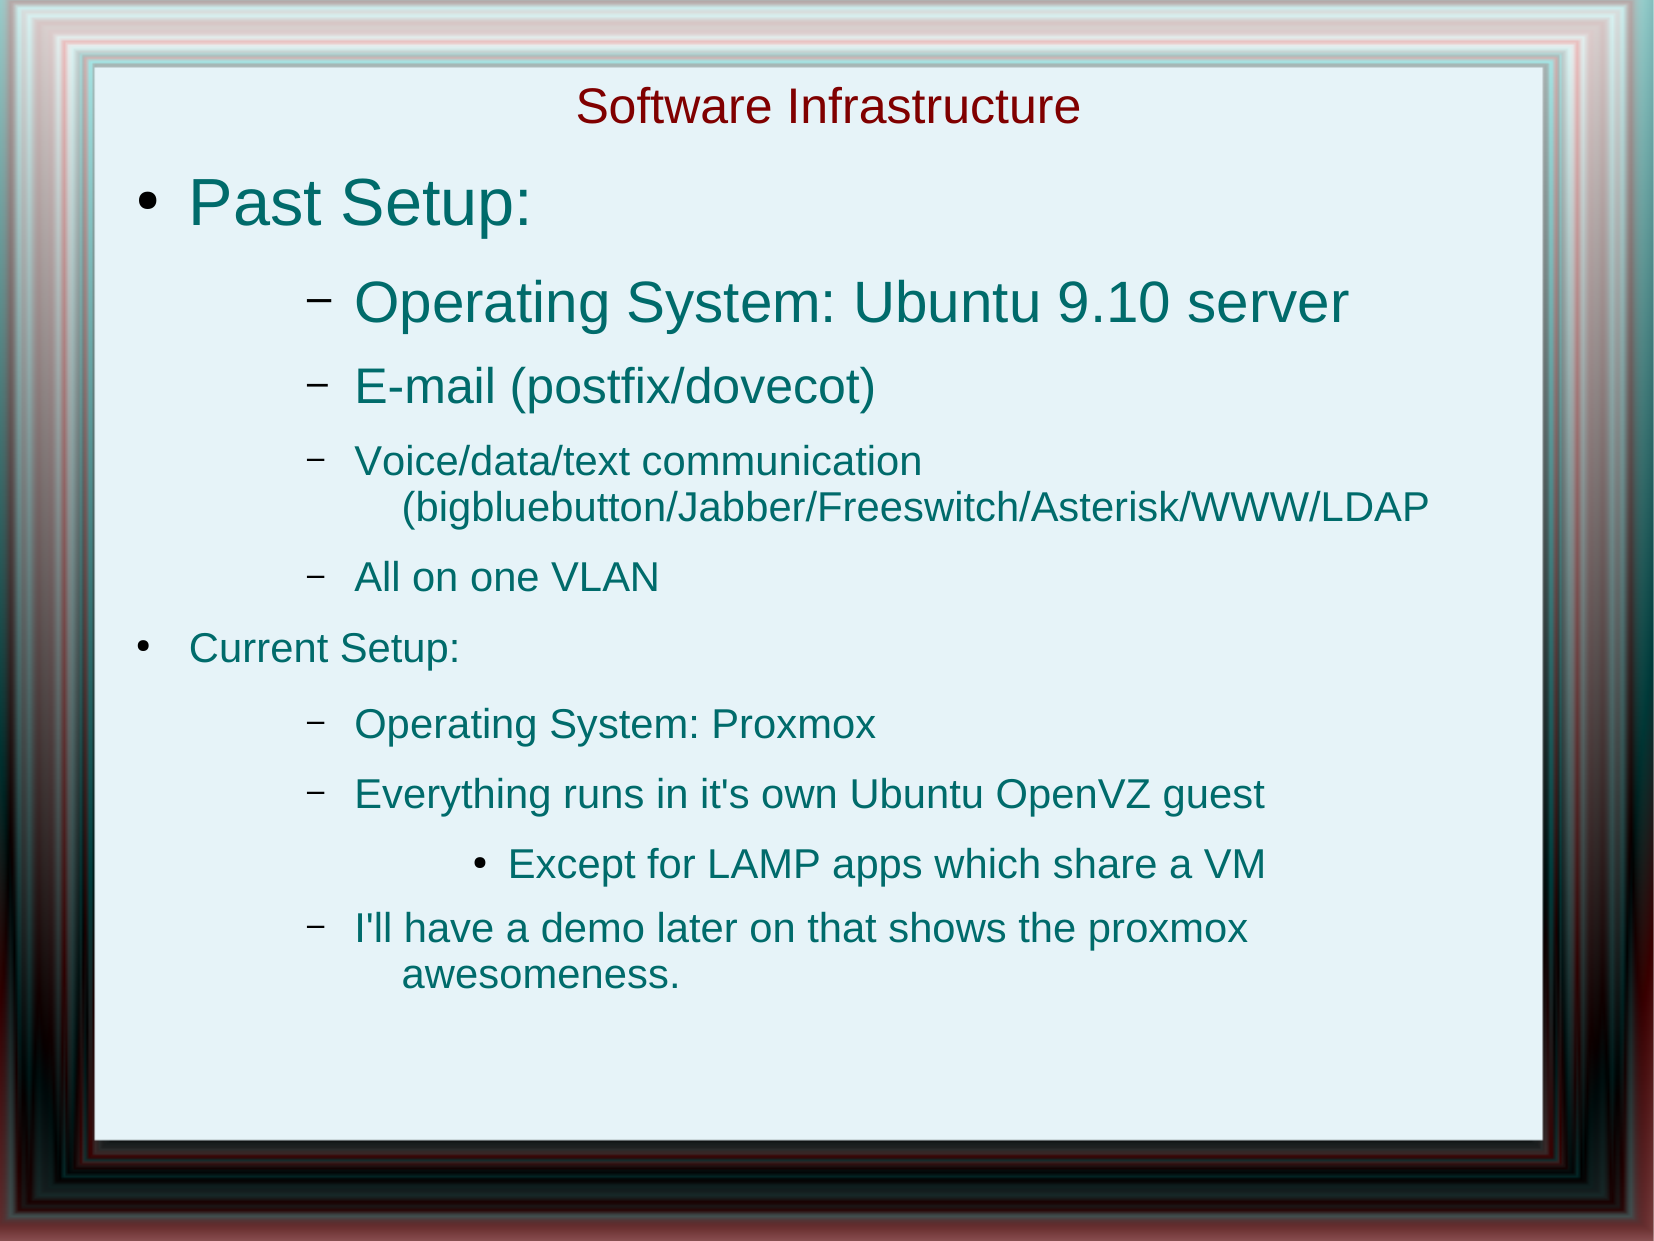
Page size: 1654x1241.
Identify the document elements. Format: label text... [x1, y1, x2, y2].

picture [0, 0, 1654, 1241]
list Past Setup: Operating System: Ubuntu 9.10 server E-mail (postfix/dovecot) Voice/data/text communication (bigbluebutton/Jabber/Freeswitch/Asterisk/WWW/LDAP All on one VLAN Current Setup: Operating System: Proxmox Everything runs in it's own Ubuntu OpenVZ guest Except for LAMP apps which share a VM I'll have a demo later on that shows the proxmox awesomeness. [118, 165, 1506, 998]
title Software Infrastructure [120, 78, 1538, 134]
